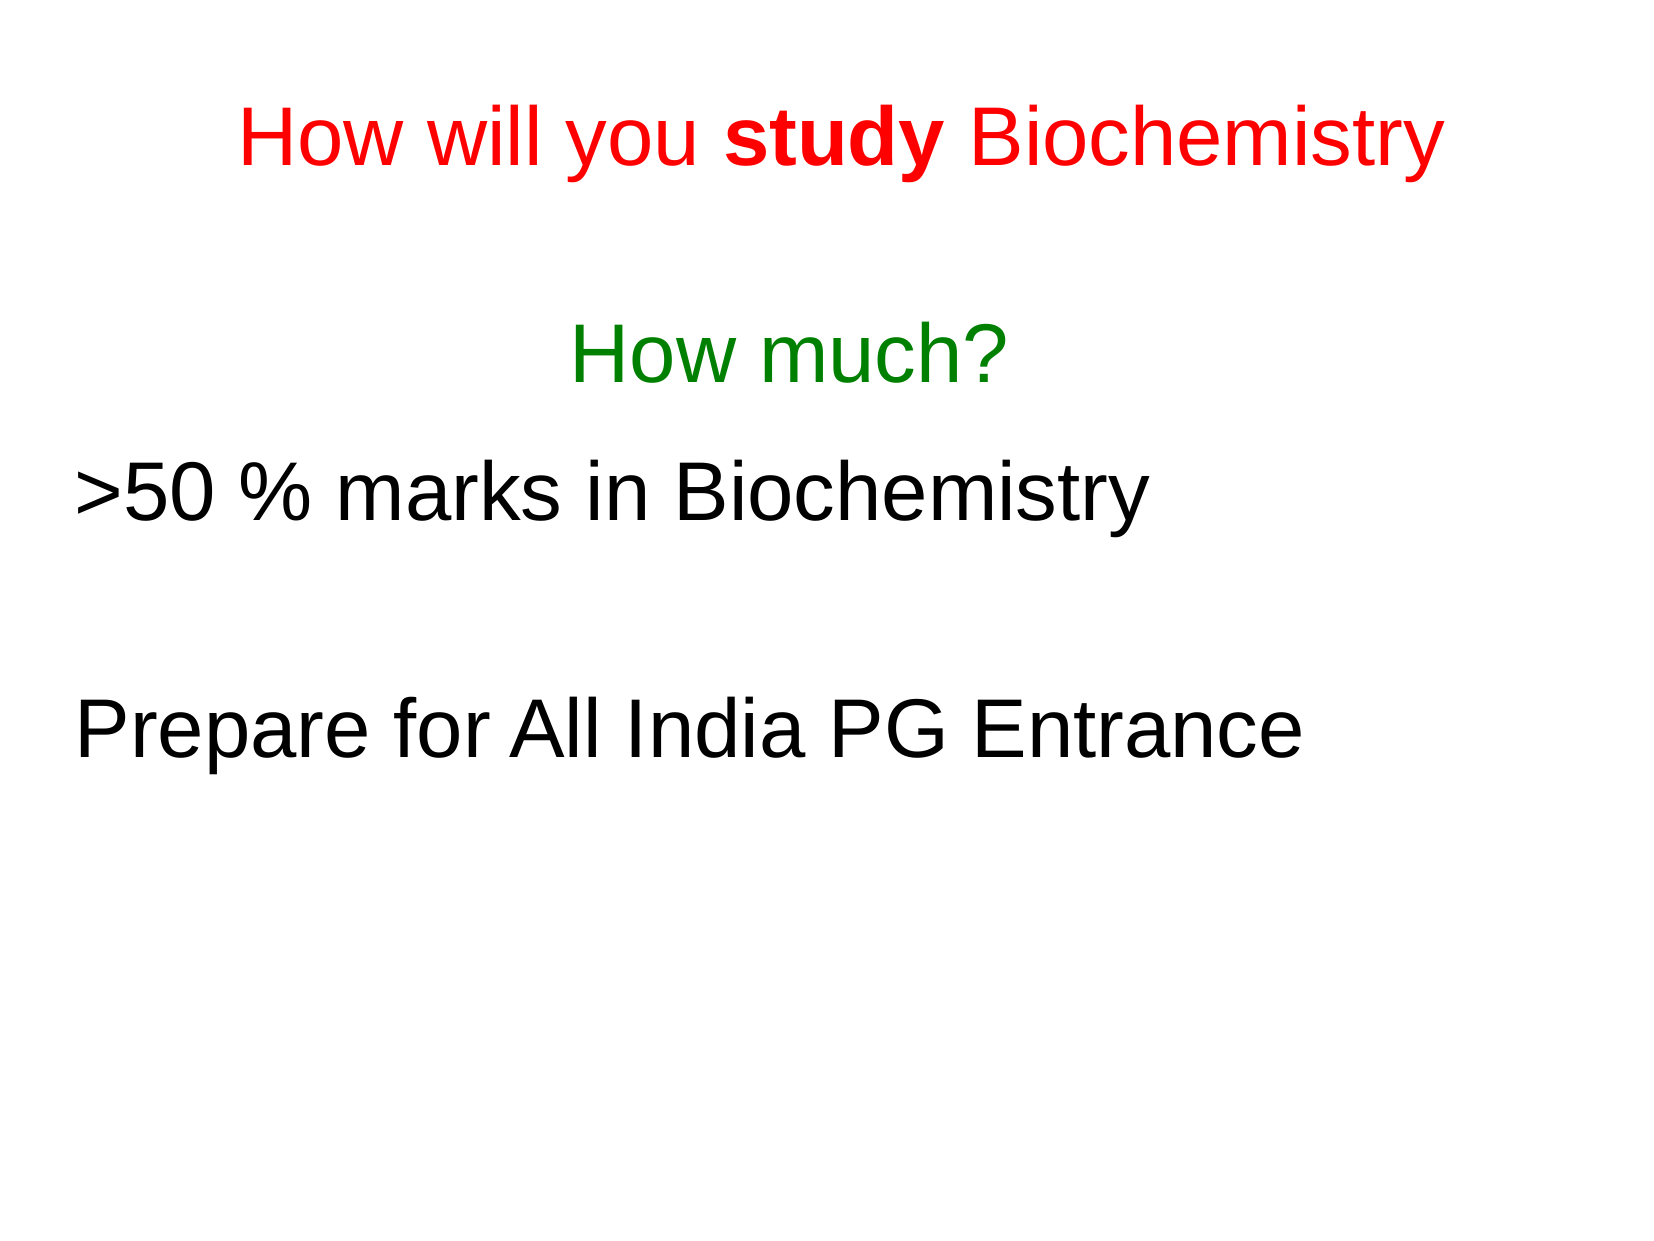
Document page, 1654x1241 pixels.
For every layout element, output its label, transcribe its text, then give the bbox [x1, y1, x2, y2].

text_box >50 % marks in Biochemistry [60, 438, 1606, 640]
text_box How much? [555, 300, 1066, 408]
title How will you study Biochemistry [82, 32, 1571, 241]
text_box Prepare for All India PG Entrance [60, 675, 1636, 876]
